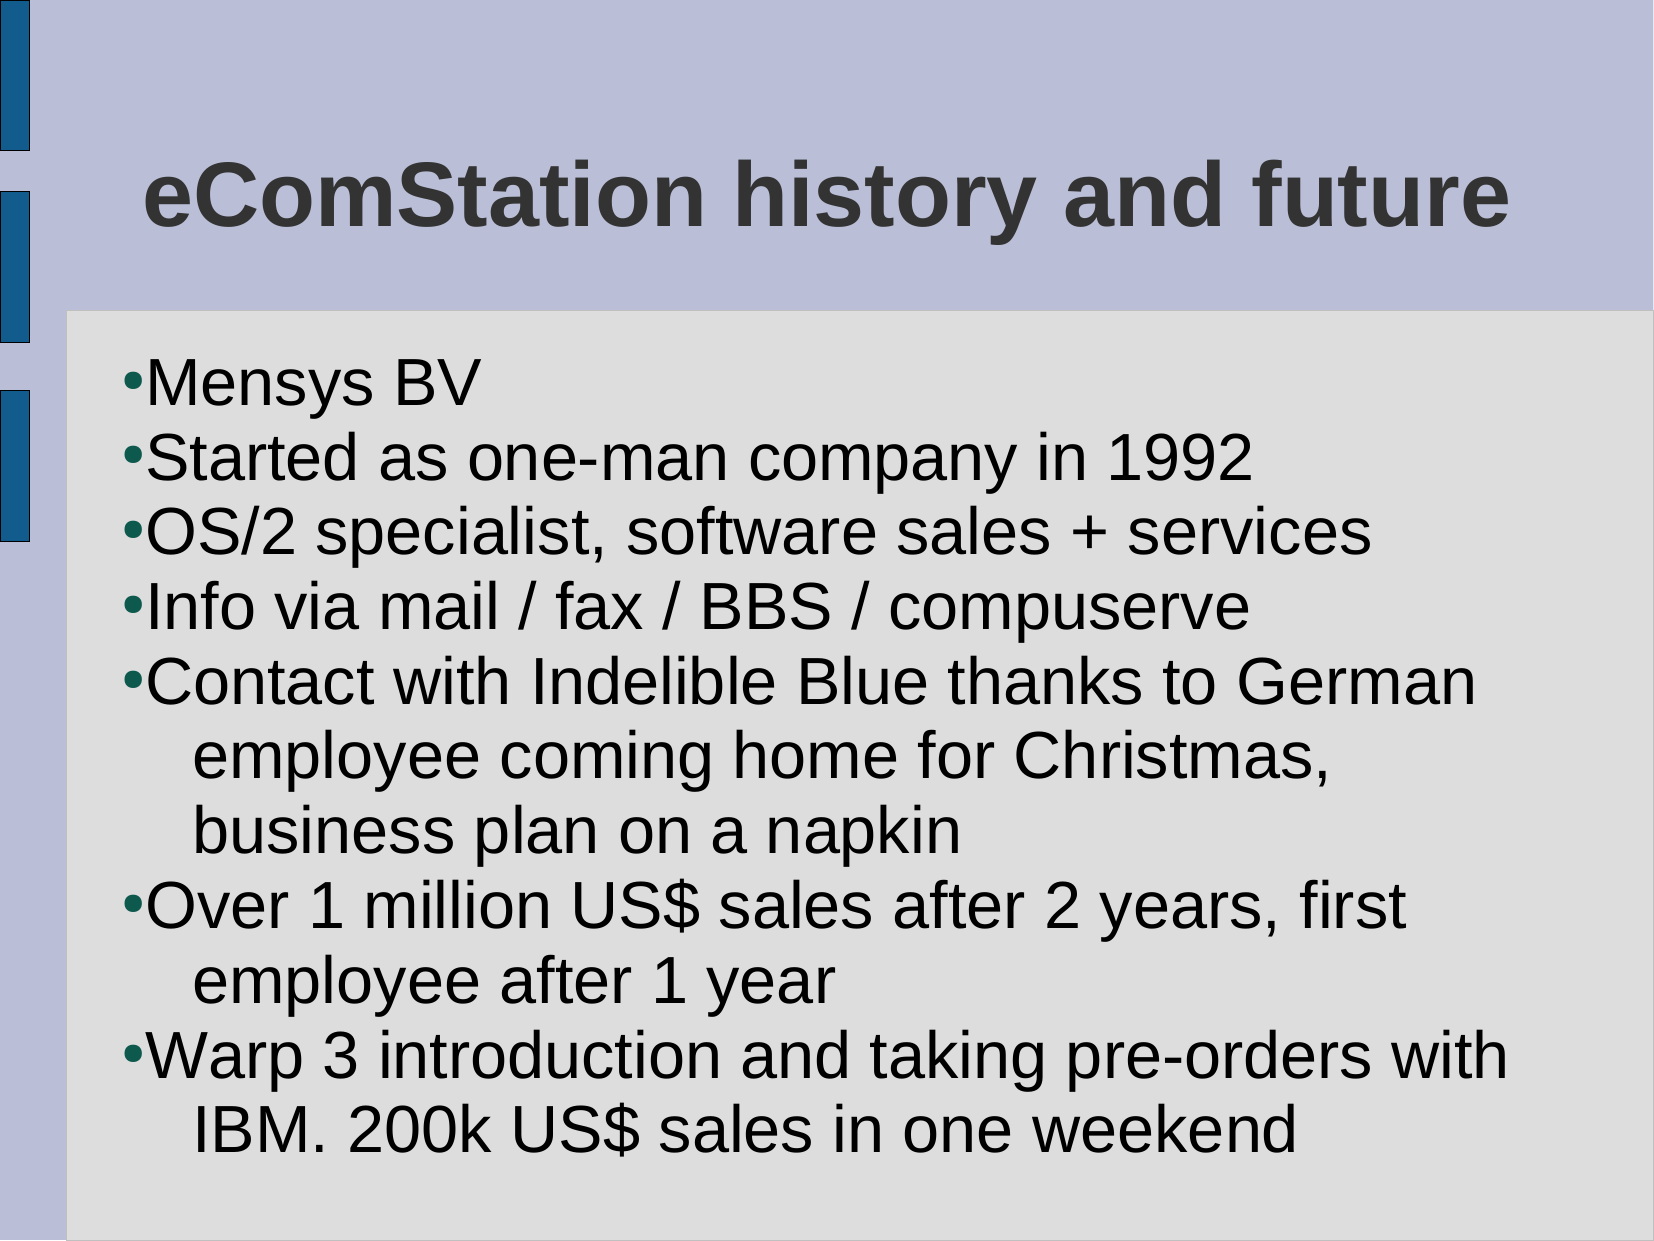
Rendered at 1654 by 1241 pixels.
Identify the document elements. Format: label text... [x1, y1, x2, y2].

title eComStation history and future [121, 91, 1534, 299]
list Mensys BV Started as one-man company in 1992 OS/2 specialist, software sales + services Info via mail / fax / BBS / compuserve Contact with Indelible Blue thanks to German employee coming home for Christmas, business plan on a napkin Over 1 million US$ sales after 2 years, first employee after 1 year Warp 3 introduction and taking pre-orders with IBM. 200k US$ sales in one weekend [121, 344, 1534, 1230]
